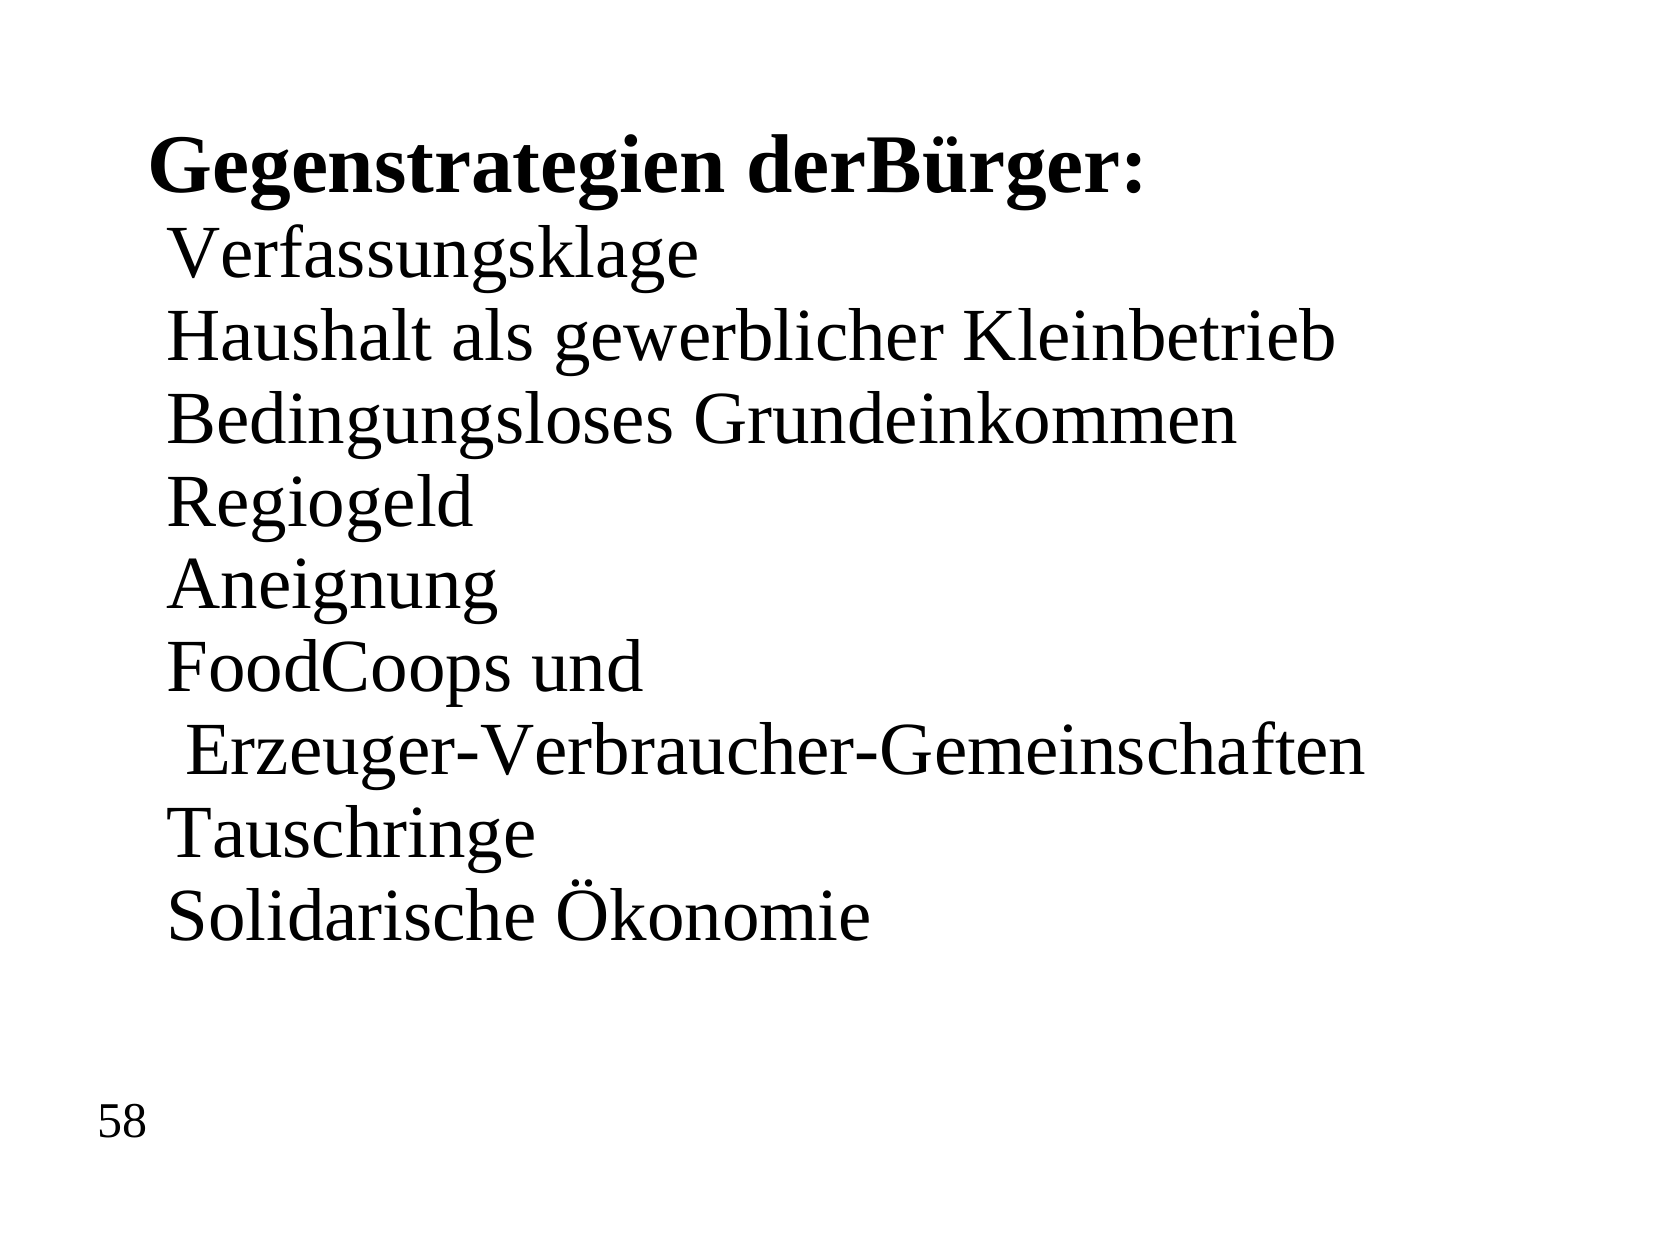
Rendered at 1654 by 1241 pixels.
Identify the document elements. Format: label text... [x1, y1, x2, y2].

text_box Gegenstrategien derBürger: Verfassungsklage Haushalt als gewerblicher Kleinbetrieb Bedingungsloses Grundeinkommen Regiogeld Aneignung FoodCoops und Erzeuger-Verbraucher-Gemeinschaften Tauschringe Solidarische Ökonomie [147, 118, 1368, 1058]
text_box <Foliennummer> [97, 1092, 148, 1154]
